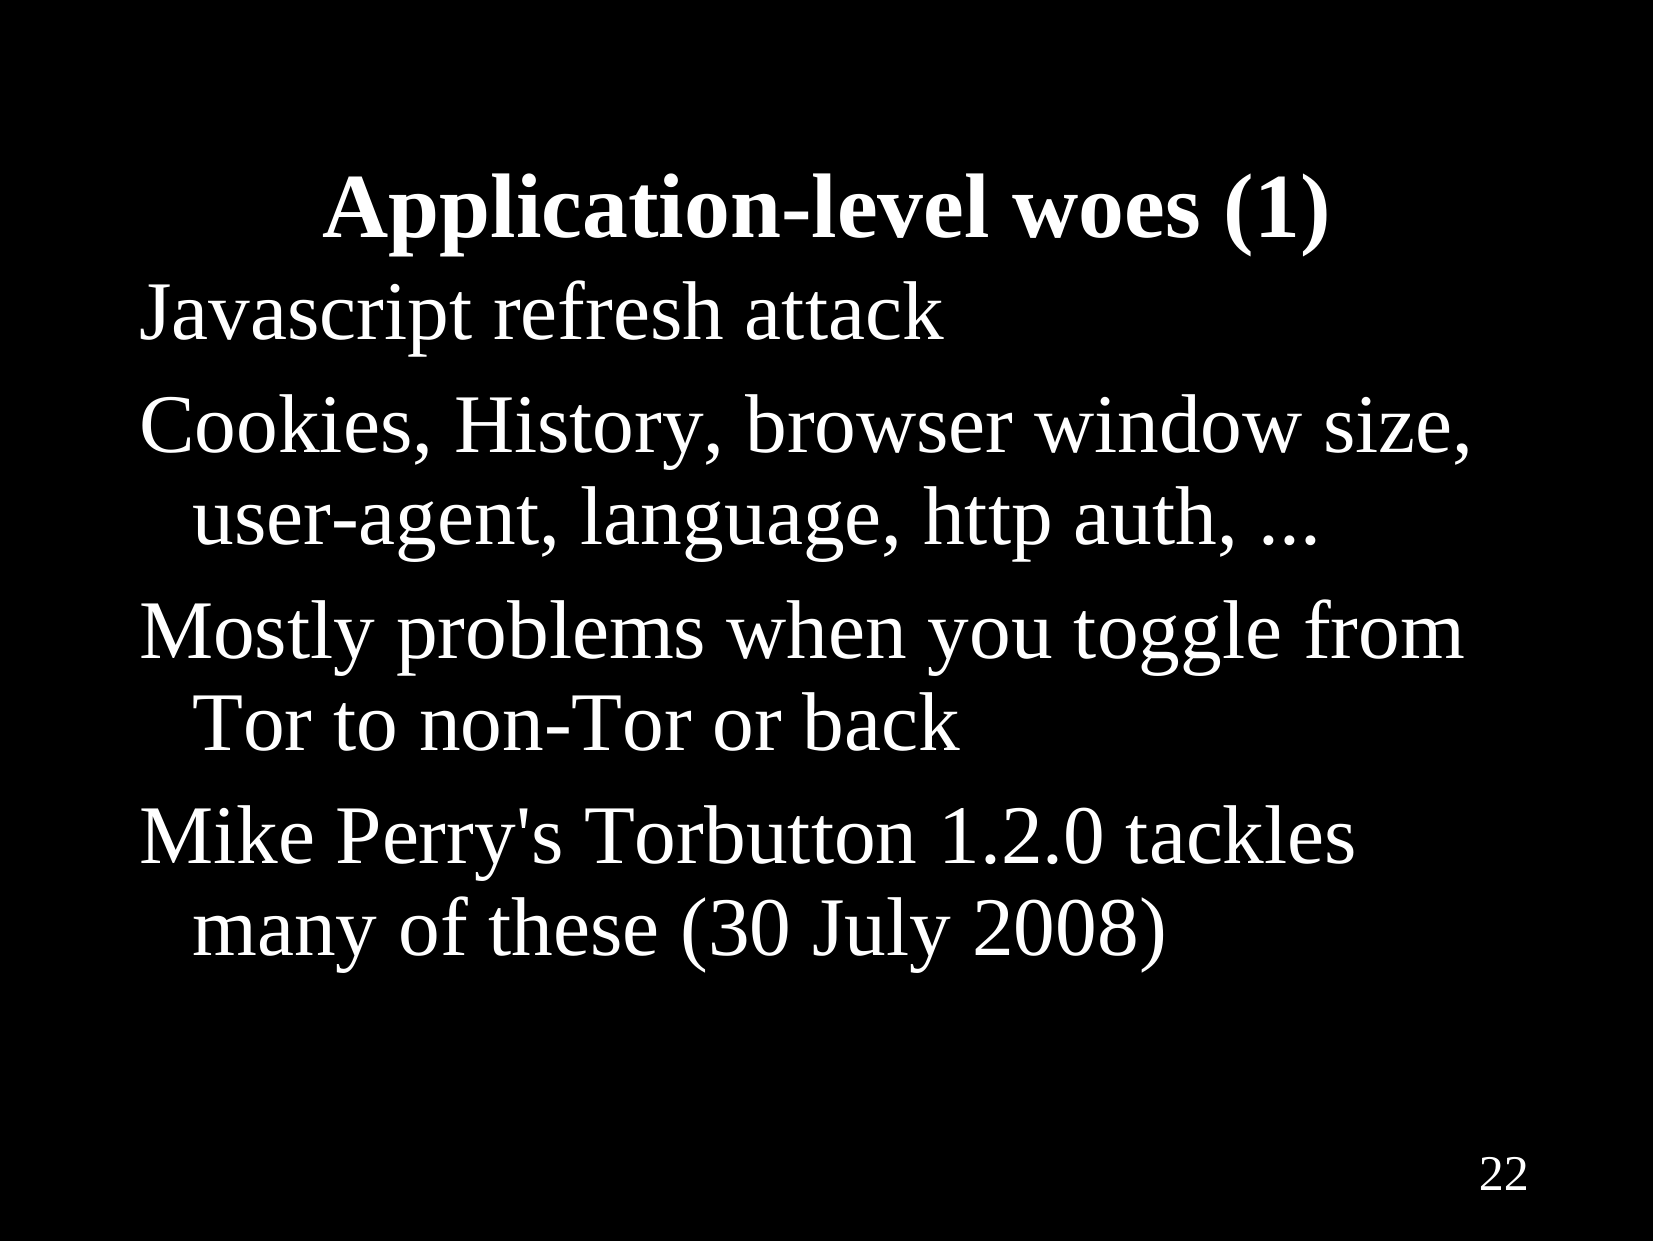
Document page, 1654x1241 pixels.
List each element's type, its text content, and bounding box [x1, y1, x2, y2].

title Application-level woes (1) [121, 102, 1534, 265]
list Javascript refresh attack Cookies, History, browser window size, user-agent, language, http auth, ... Mostly problems when you toggle from Tor to non-Tor or back Mike Perry's Torbutton 1.2.0 tackles many of these (30 July 2008) [121, 265, 1534, 1047]
